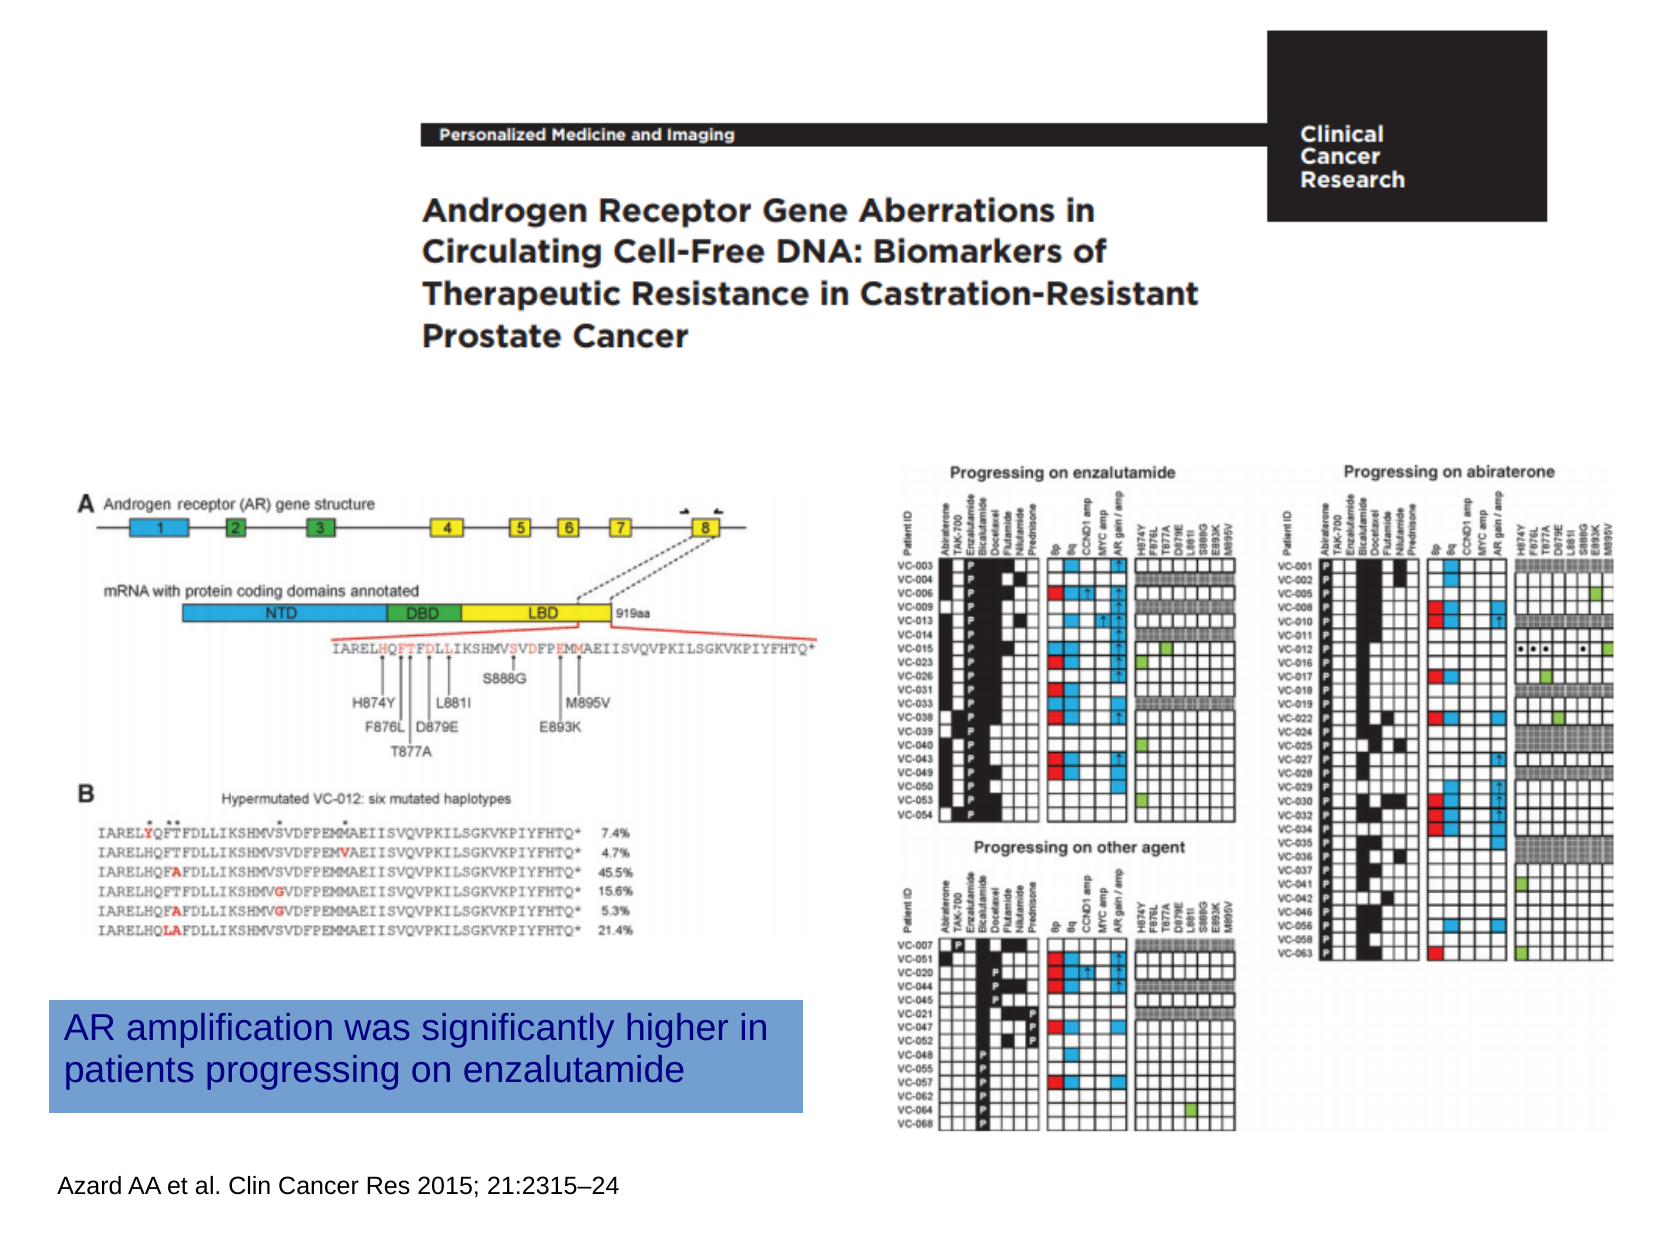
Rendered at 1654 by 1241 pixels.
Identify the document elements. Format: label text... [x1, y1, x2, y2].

picture [59, 474, 836, 954]
picture [874, 444, 1629, 1148]
picture [393, 23, 1560, 357]
table_header AR amplification was significantly higher in patients progressing on enzalutamide [49, 1000, 803, 1113]
text_box Azard AA et al. Clin Cancer Res 2015; 21:2315–24 [42, 1164, 679, 1217]
